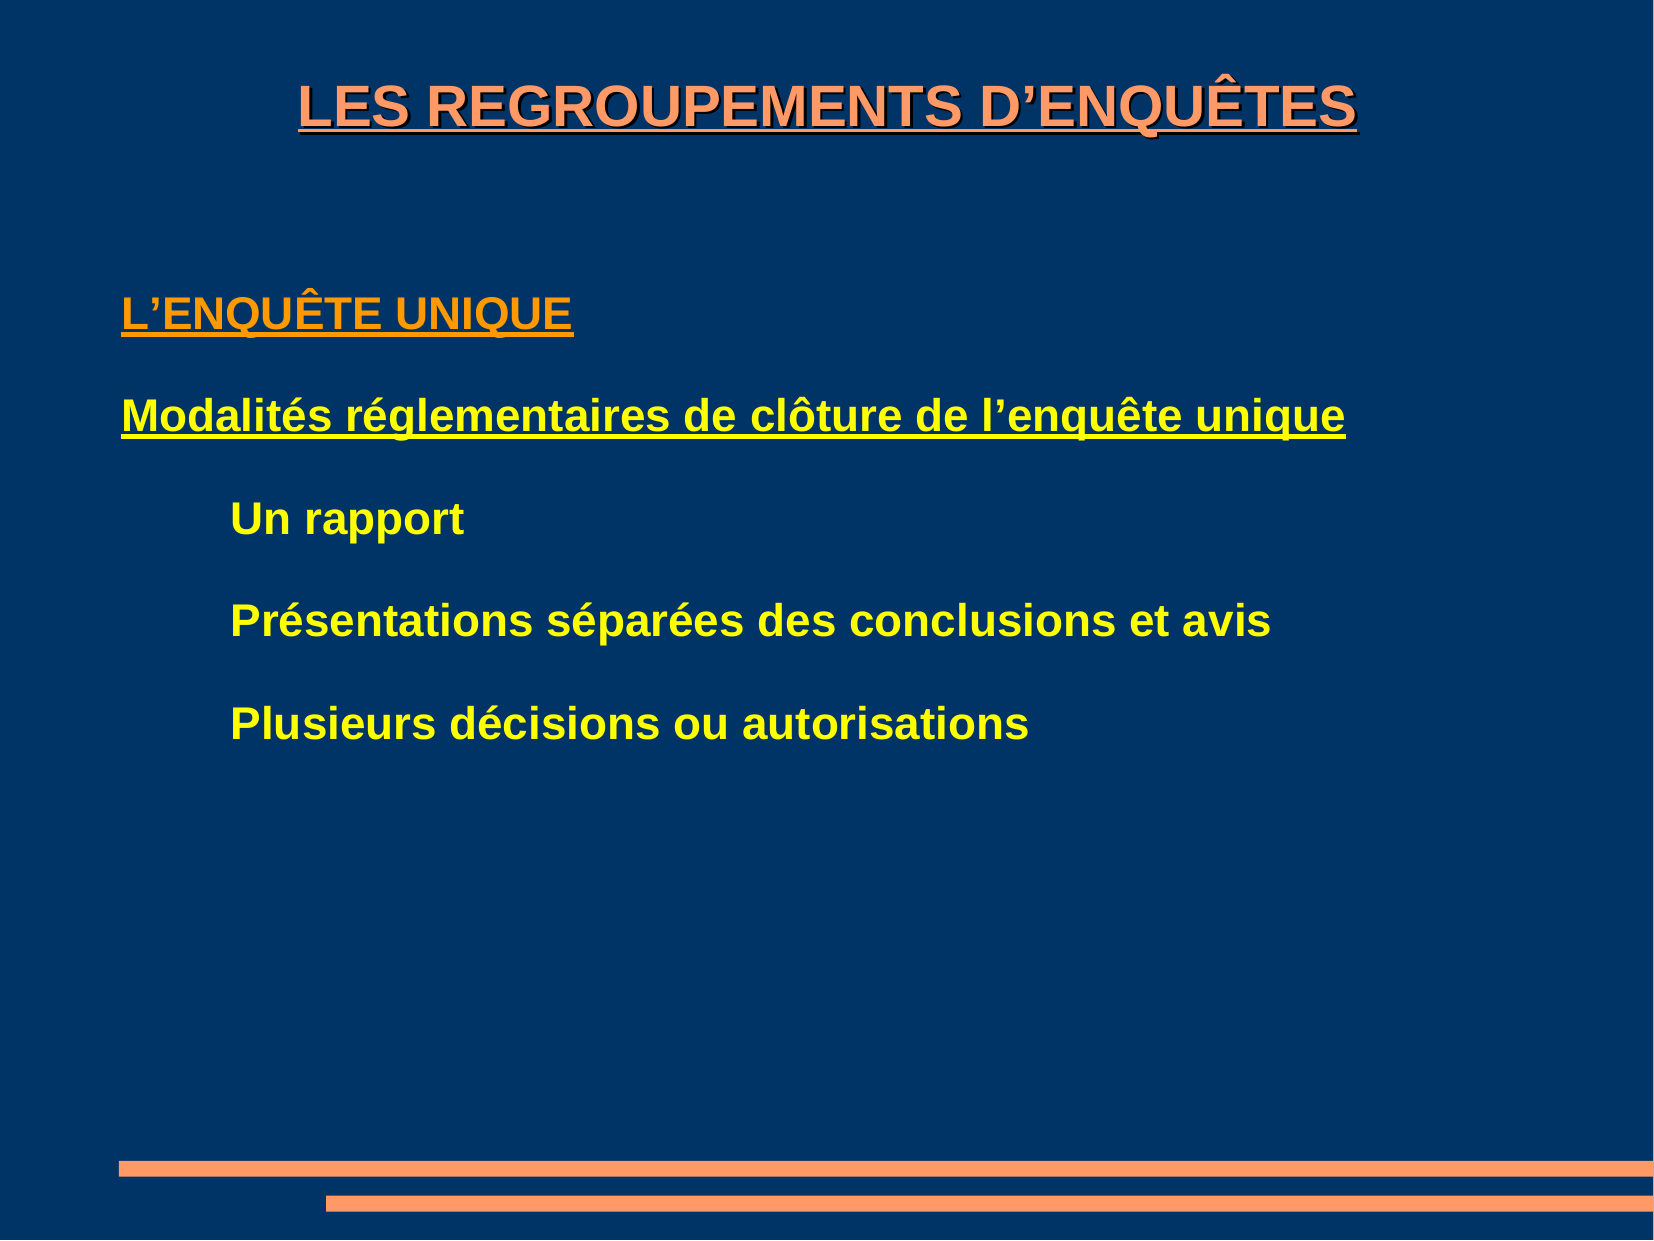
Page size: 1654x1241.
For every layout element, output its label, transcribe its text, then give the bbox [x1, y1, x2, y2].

title LES REGROUPEMENTS D’ENQUÊTES [121, 46, 1534, 166]
subtitle L’ENQUÊTE UNIQUE Modalités réglementaires de clôture de l’enquête unique Un rapport Présentations séparées des conclusions et avis Plusieurs décisions ou autorisations [121, 201, 1561, 1143]
